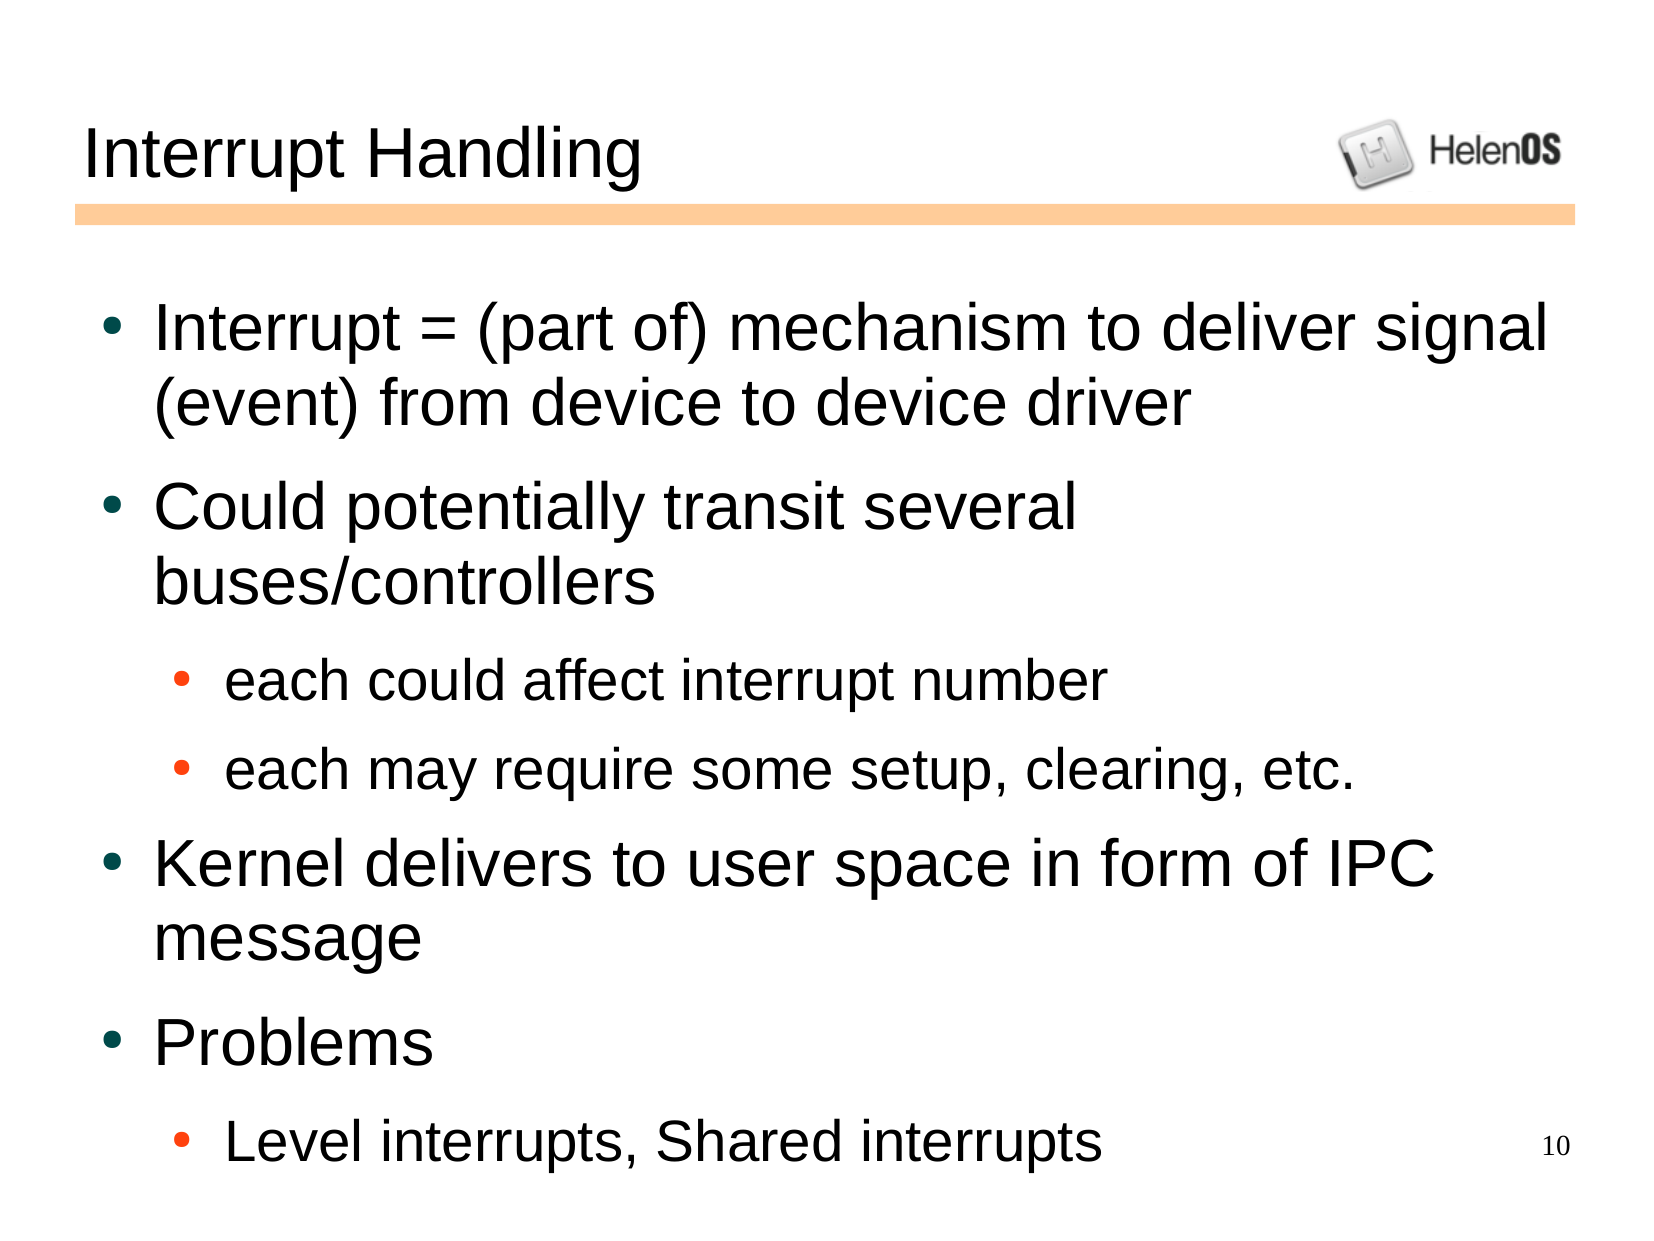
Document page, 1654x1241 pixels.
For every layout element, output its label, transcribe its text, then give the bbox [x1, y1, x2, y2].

list Interrupt = (part of) mechanism to deliver signal (event) from device to device driver Could potentially transit several buses/controllers each could affect interrupt number each may require some setup, clearing, etc. Kernel delivers to user space in form of IPC message Problems Level interrupts, Shared interrupts [82, 290, 1571, 1174]
title Interrupt Handling [82, 49, 1571, 257]
